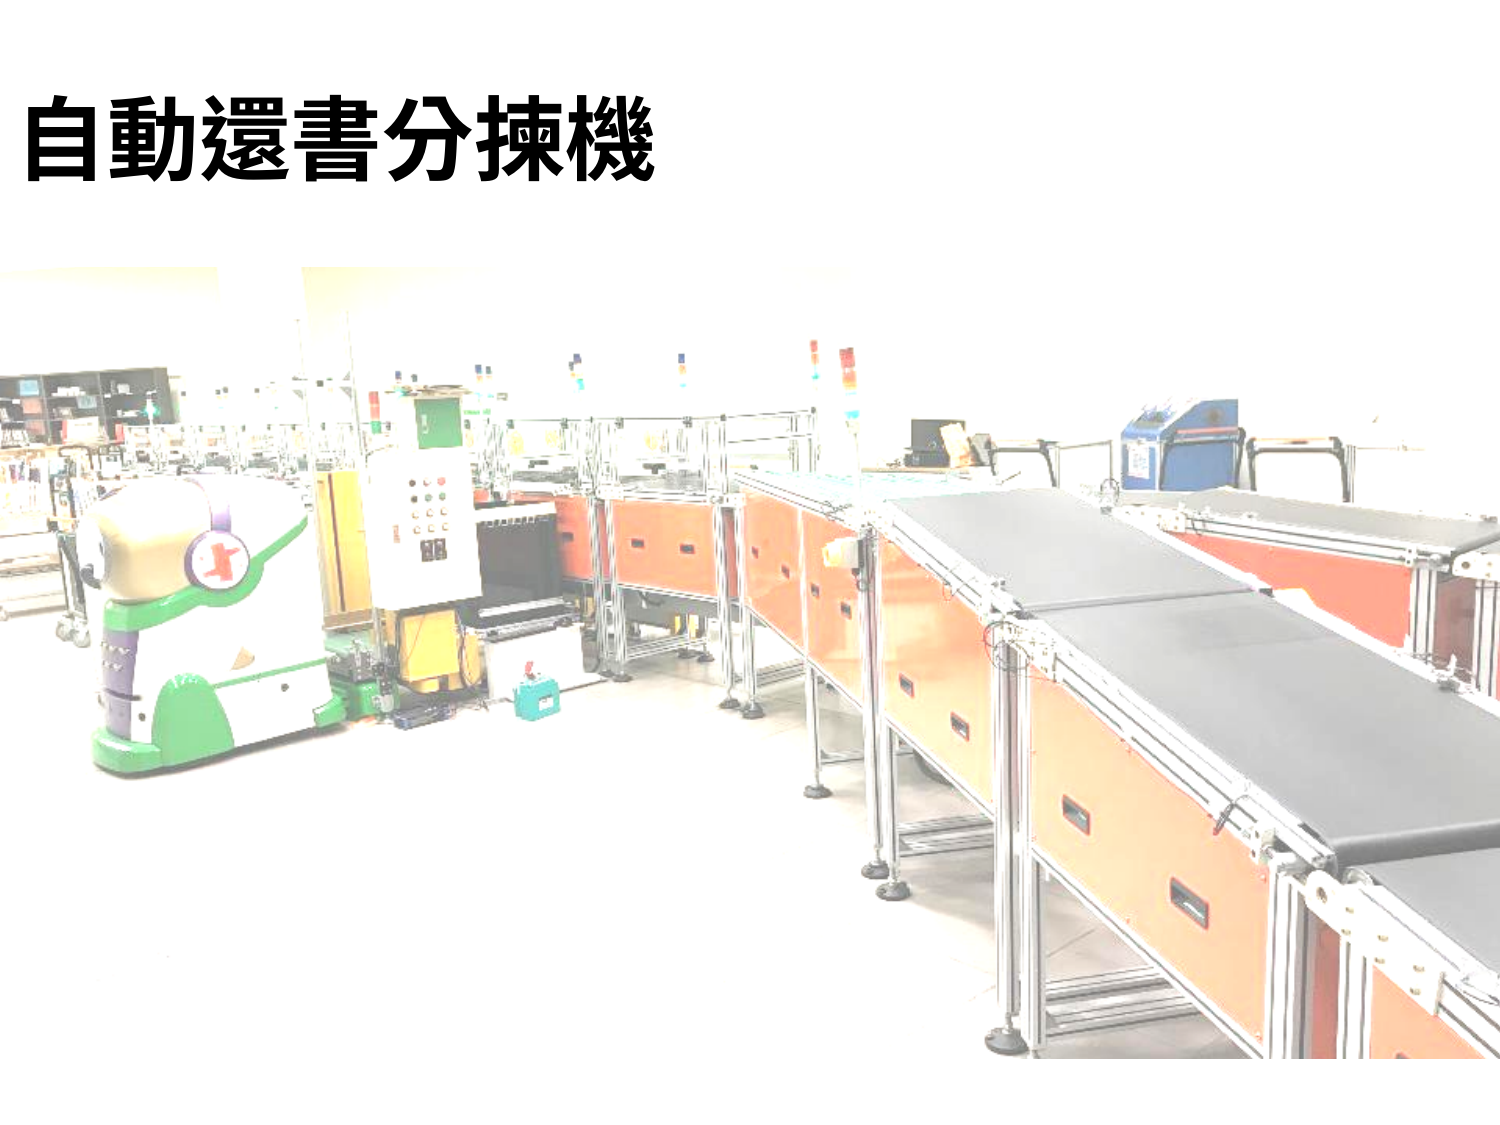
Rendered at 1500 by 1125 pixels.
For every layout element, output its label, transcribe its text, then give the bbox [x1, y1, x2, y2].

title 自動還書分揀機 [0, 42, 1351, 231]
picture [0, 267, 1500, 1059]
